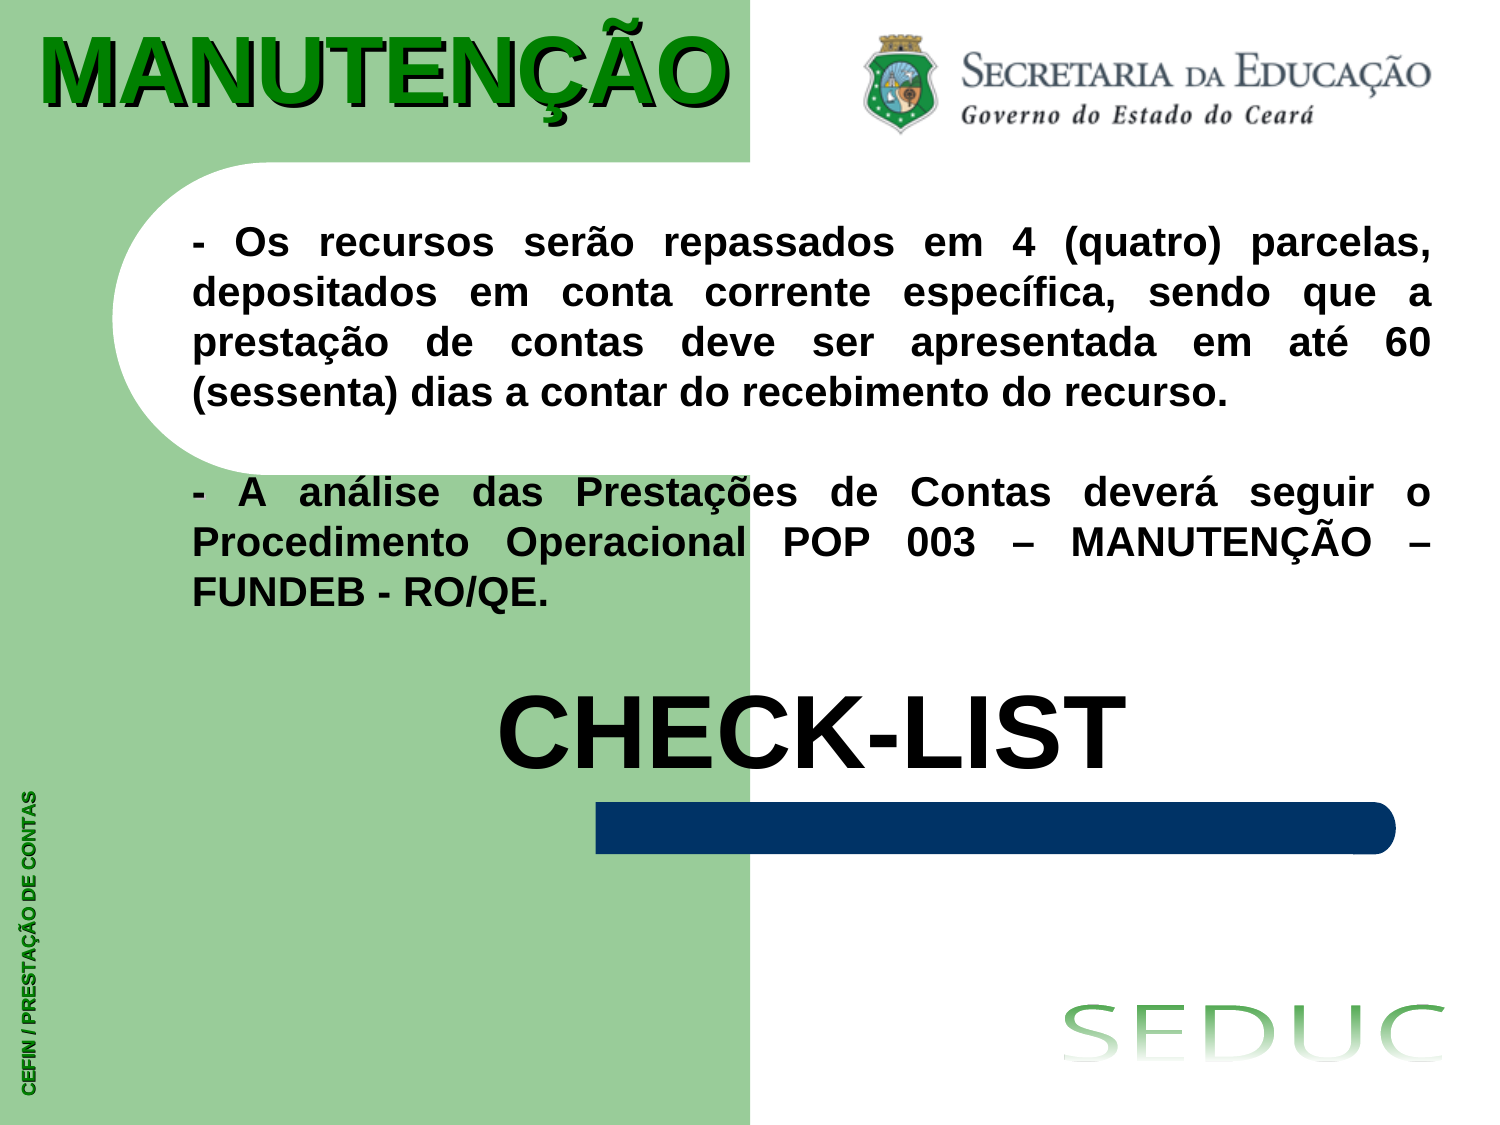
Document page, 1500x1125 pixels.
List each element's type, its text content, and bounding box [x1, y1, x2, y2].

text_box SEDUC [1136, 1004, 1186, 1063]
picture [848, 22, 1447, 148]
text_box SEDUC [1379, 1003, 1447, 1063]
text_box - Os recursos serão repassados em 4 (quatro) parcelas, depositados em conta corrente específica, sendo que a prestação de contas deve ser apresentada em até 60 (sessenta) dias a contar do recebimento do recurso. - A análise das Prestações de Contas deverá seguir o Procedimento Operacional POP 003 – MANUTENÇÃO – FUNDEB - RO/QE. CHECK-LIST [177, 206, 1447, 355]
text_box SEDUC [1062, 1003, 1119, 1063]
text_box CEFIN / PRESTAÇÃO DE CONTAS [6, 767, 60, 1125]
text_box SEDUC [1293, 1004, 1362, 1063]
text_box MANUTENÇÃO [0, 0, 768, 178]
text_box SEDUC [1204, 1004, 1275, 1063]
